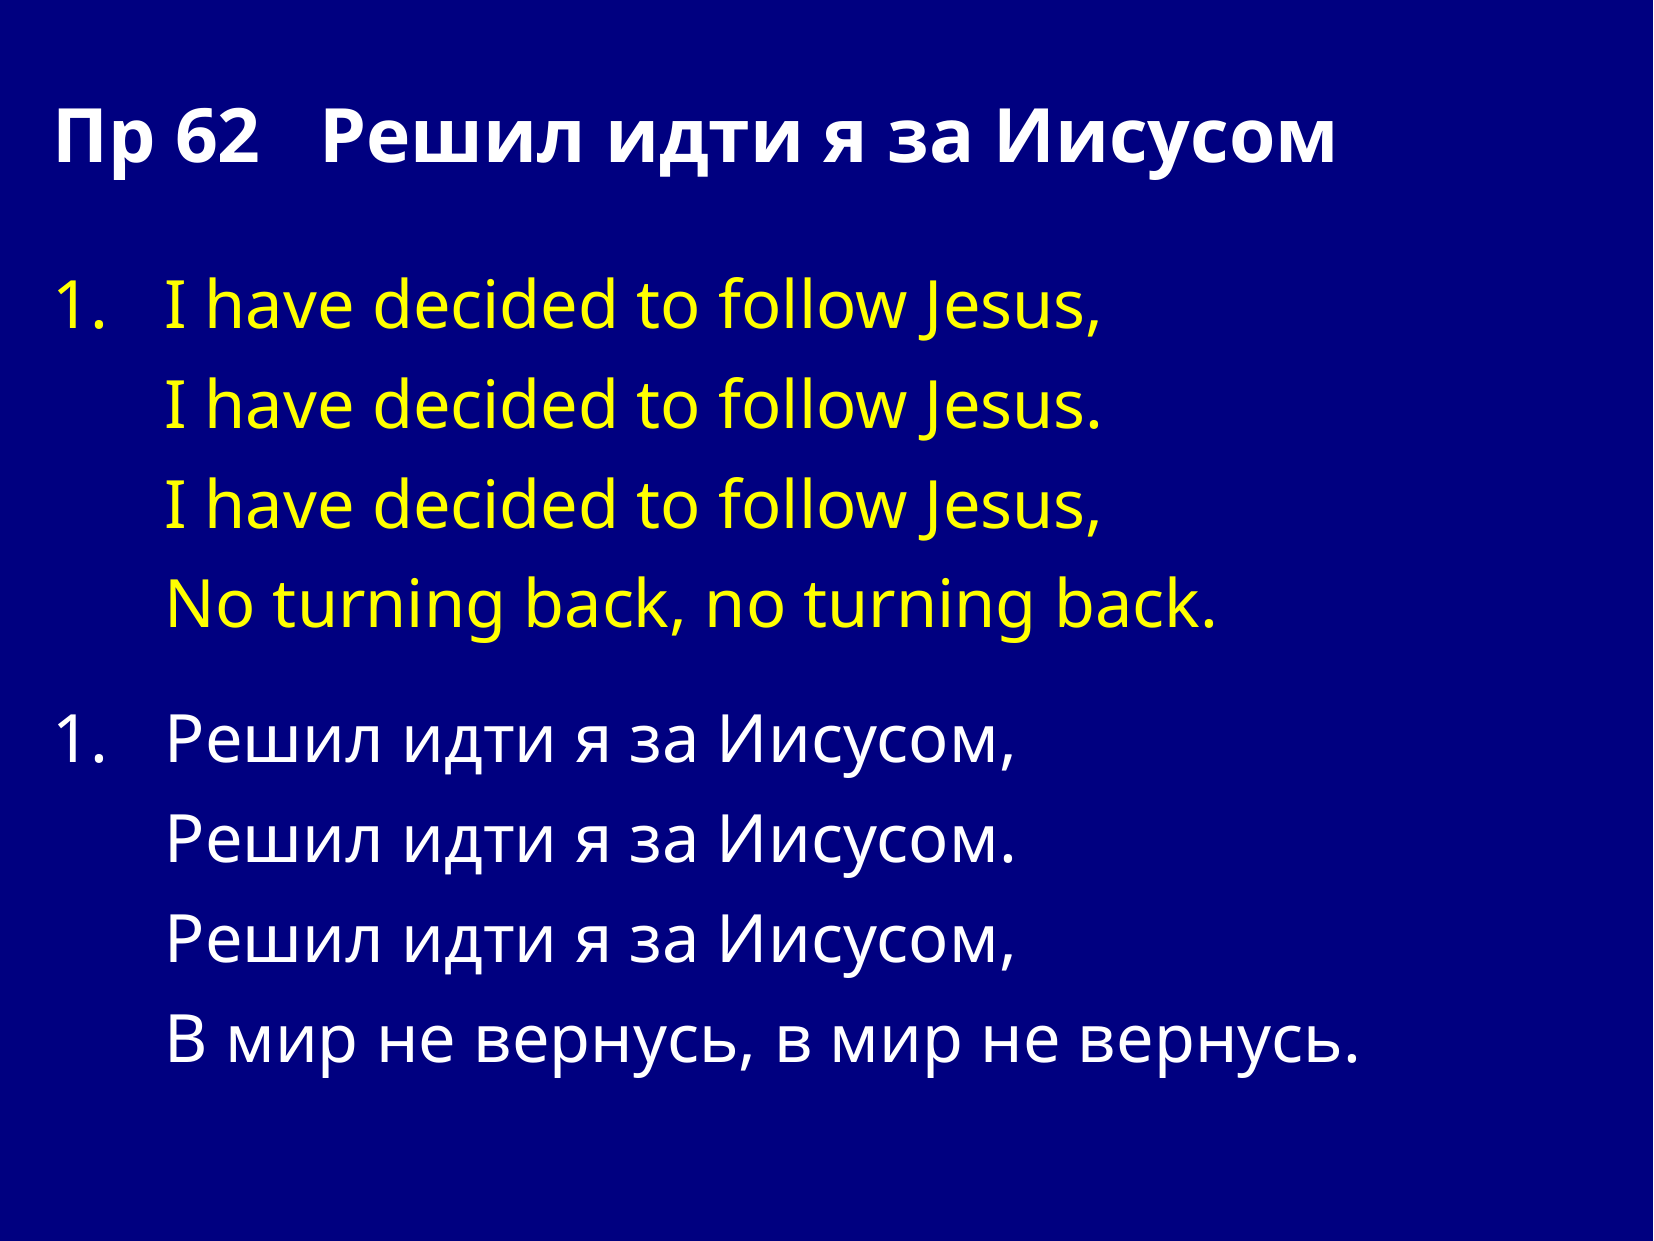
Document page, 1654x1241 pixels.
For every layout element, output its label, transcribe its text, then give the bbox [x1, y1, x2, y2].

text_box 1. Решил идти я за Иисусом, Решил идти я за Иисусом. Решил идти я за Иисусом, В мир не вернусь, в мир не вернусь. [37, 675, 1576, 1163]
text_box Пр 62 Решил идти я за Иисусом [37, 75, 1576, 188]
text_box 1. I have decided to follow Jesus, I have decided to follow Jesus. I have decided to follow Jesus, No turning back, no turning back. [37, 188, 1576, 638]
